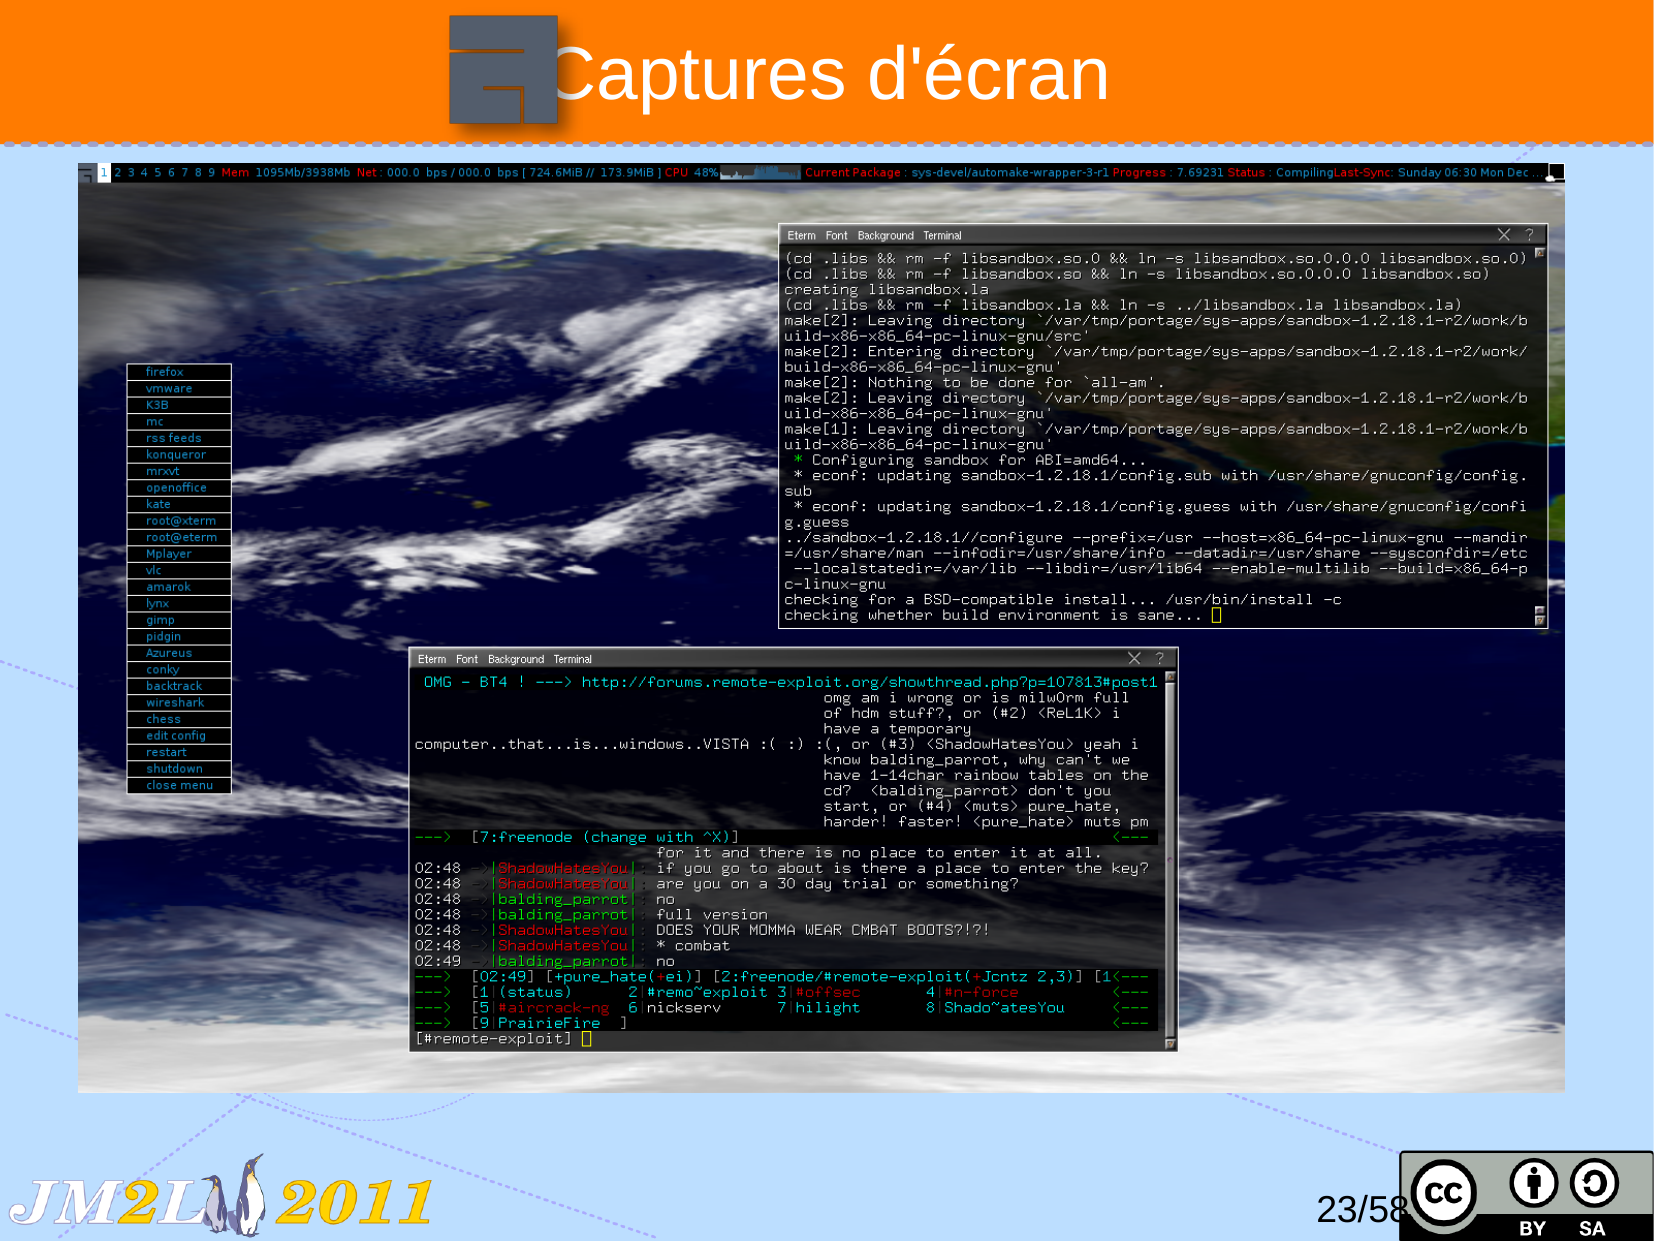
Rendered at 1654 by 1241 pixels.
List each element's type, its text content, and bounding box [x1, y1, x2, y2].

title Captures d'écran [29, 0, 1625, 148]
picture [0, 0, 1654, 1241]
picture [435, 1, 583, 144]
